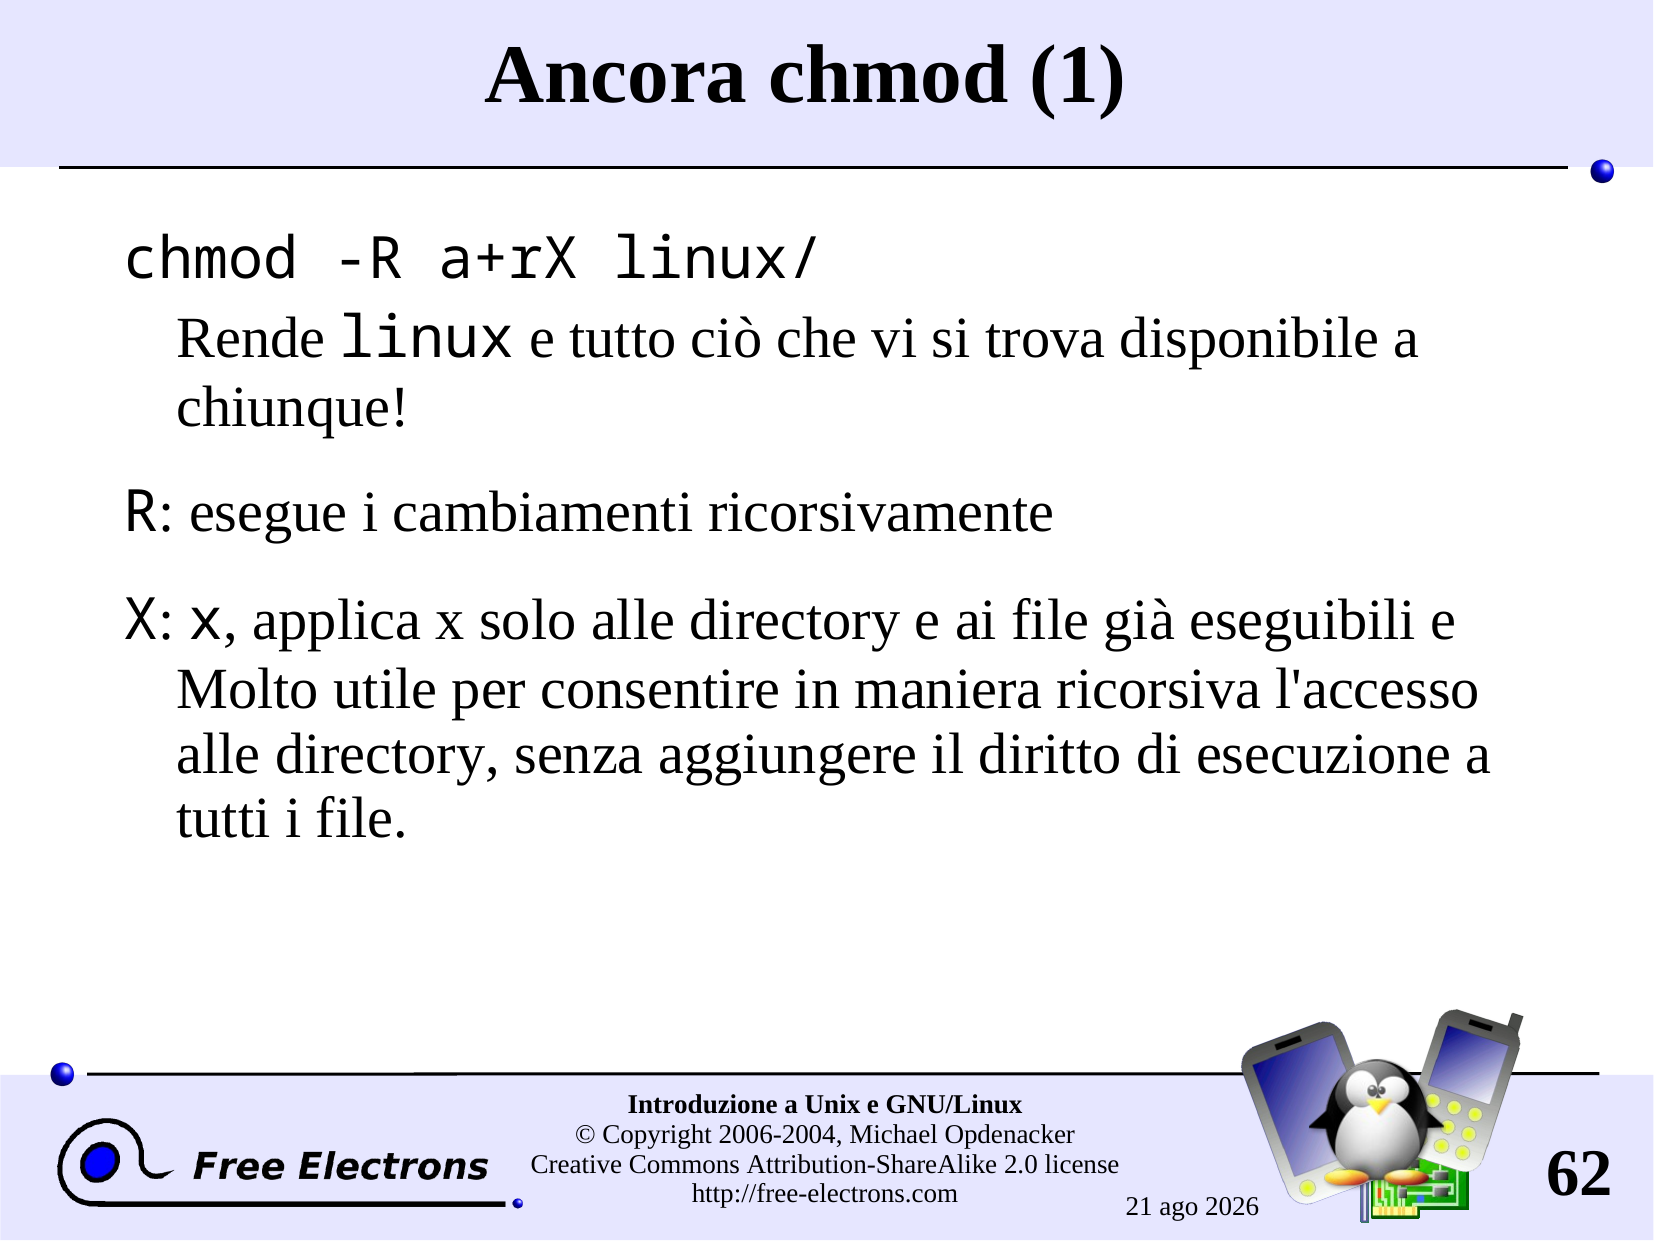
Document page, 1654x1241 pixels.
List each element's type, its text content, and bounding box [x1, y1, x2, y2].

list chmod -R a+rX linux/ Rende linux e tutto ciò che vi si trova disponibile a chiunque! R: esegue i cambiamenti ricorsivamente X: x, applica x solo alle directory e ai file già eseguibili e Molto utile per consentire in maniera ricorsiva l'accesso alle directory, senza aggiungere il diritto di esecuzione a tutti i file. [105, 216, 1518, 1066]
picture [1231, 1007, 1538, 1241]
title Ancora chmod (1) [60, 20, 1551, 130]
picture [50, 1107, 527, 1216]
